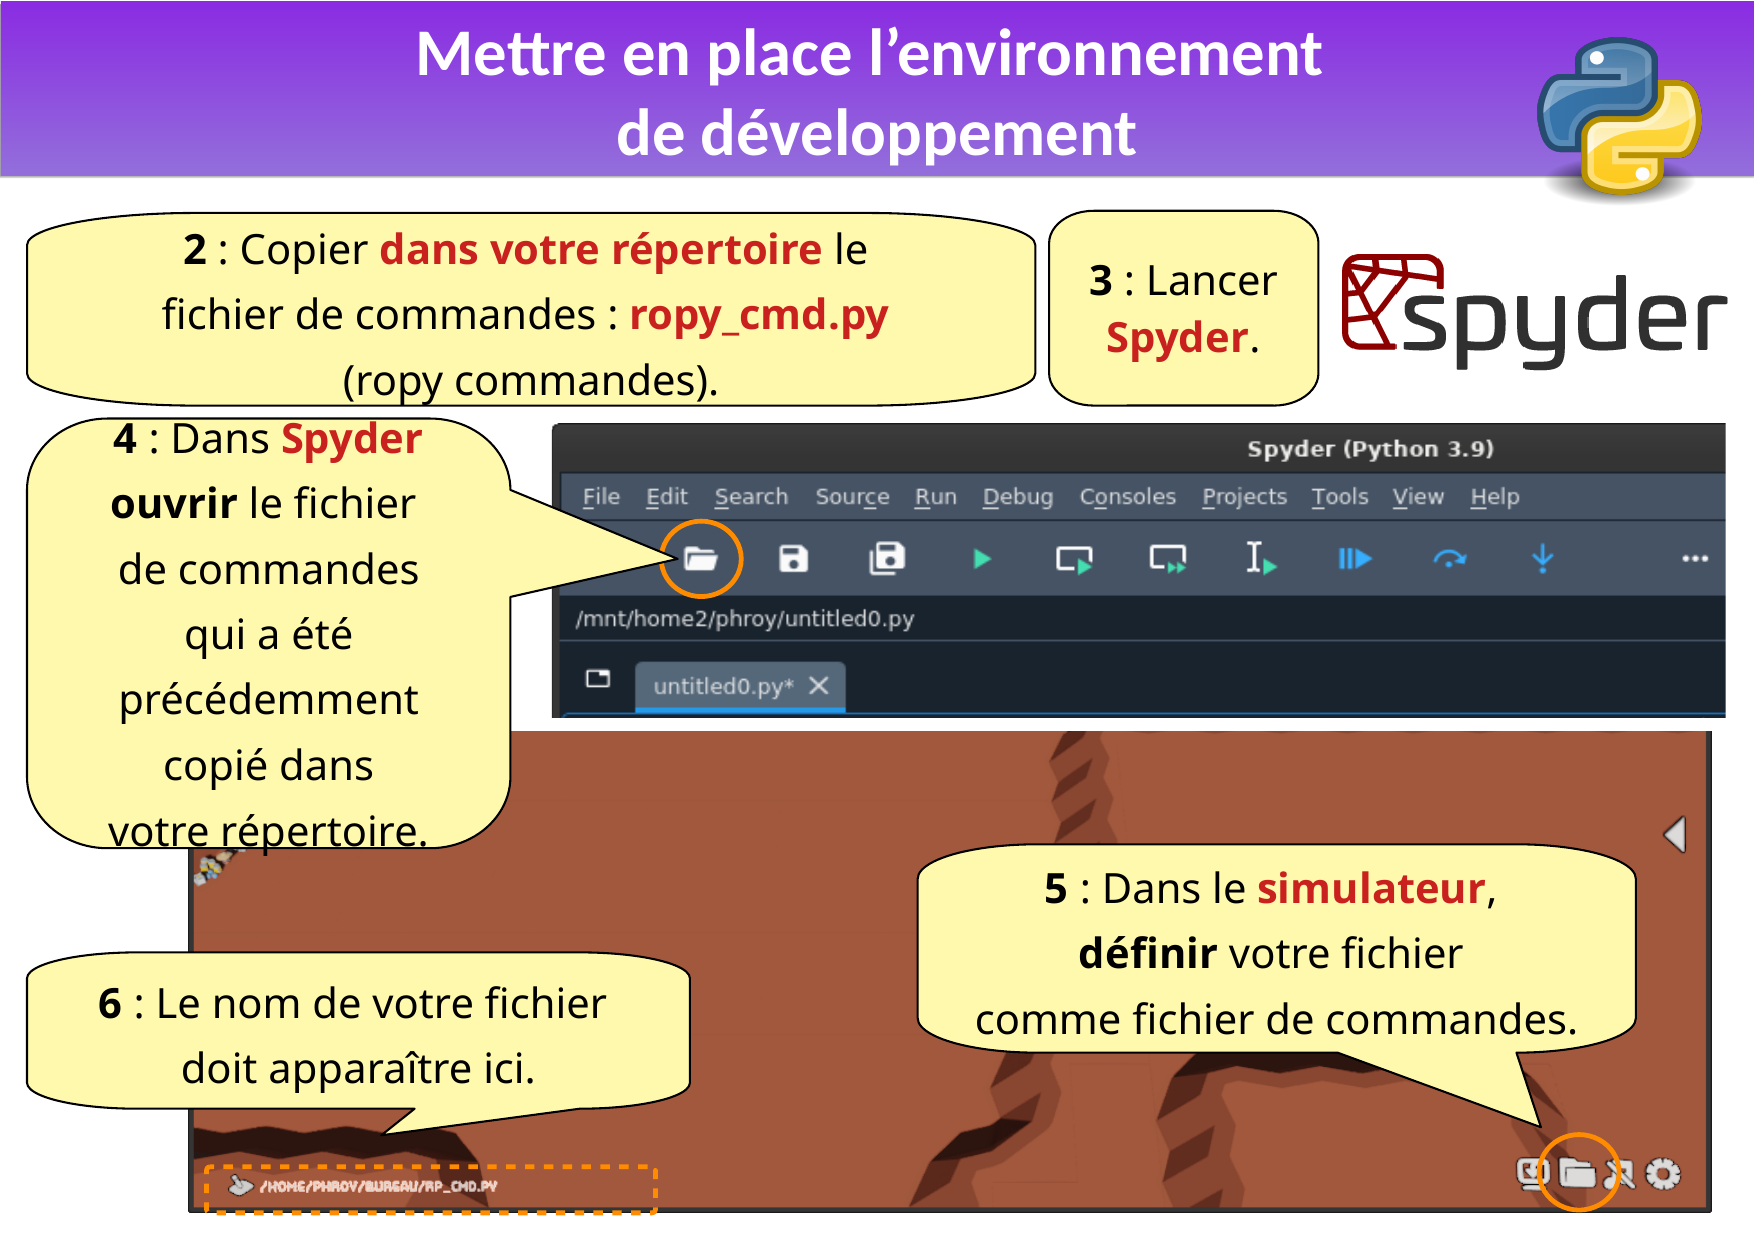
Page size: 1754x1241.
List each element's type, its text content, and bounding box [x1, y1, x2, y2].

text_box 3 : Lancer Spyder. [1049, 210, 1319, 406]
text_box Mettre en place l’environnement de développement [0, 1, 1754, 176]
text_box 2 : Copier dans votre répertoire le fichier de commandes : ropy_cmd.py (ropy commandes). [27, 212, 1036, 406]
text_box 4 : Dans Spyder ouvrir le fichier de commandes qui a été précédemment copié dans votre répertoire. [26, 418, 678, 849]
picture [665, 524, 738, 594]
picture [178, 731, 1712, 1213]
picture [1542, 1138, 1616, 1207]
text_box 6 : Le nom de votre fichier doit apparaître ici. [26, 952, 690, 1136]
picture [1526, 33, 1713, 210]
picture [551, 423, 1726, 718]
picture [1332, 244, 1738, 380]
text_box 5 : Dans le simulateur, définir votre fichier comme fichier de commandes. [917, 844, 1636, 1128]
